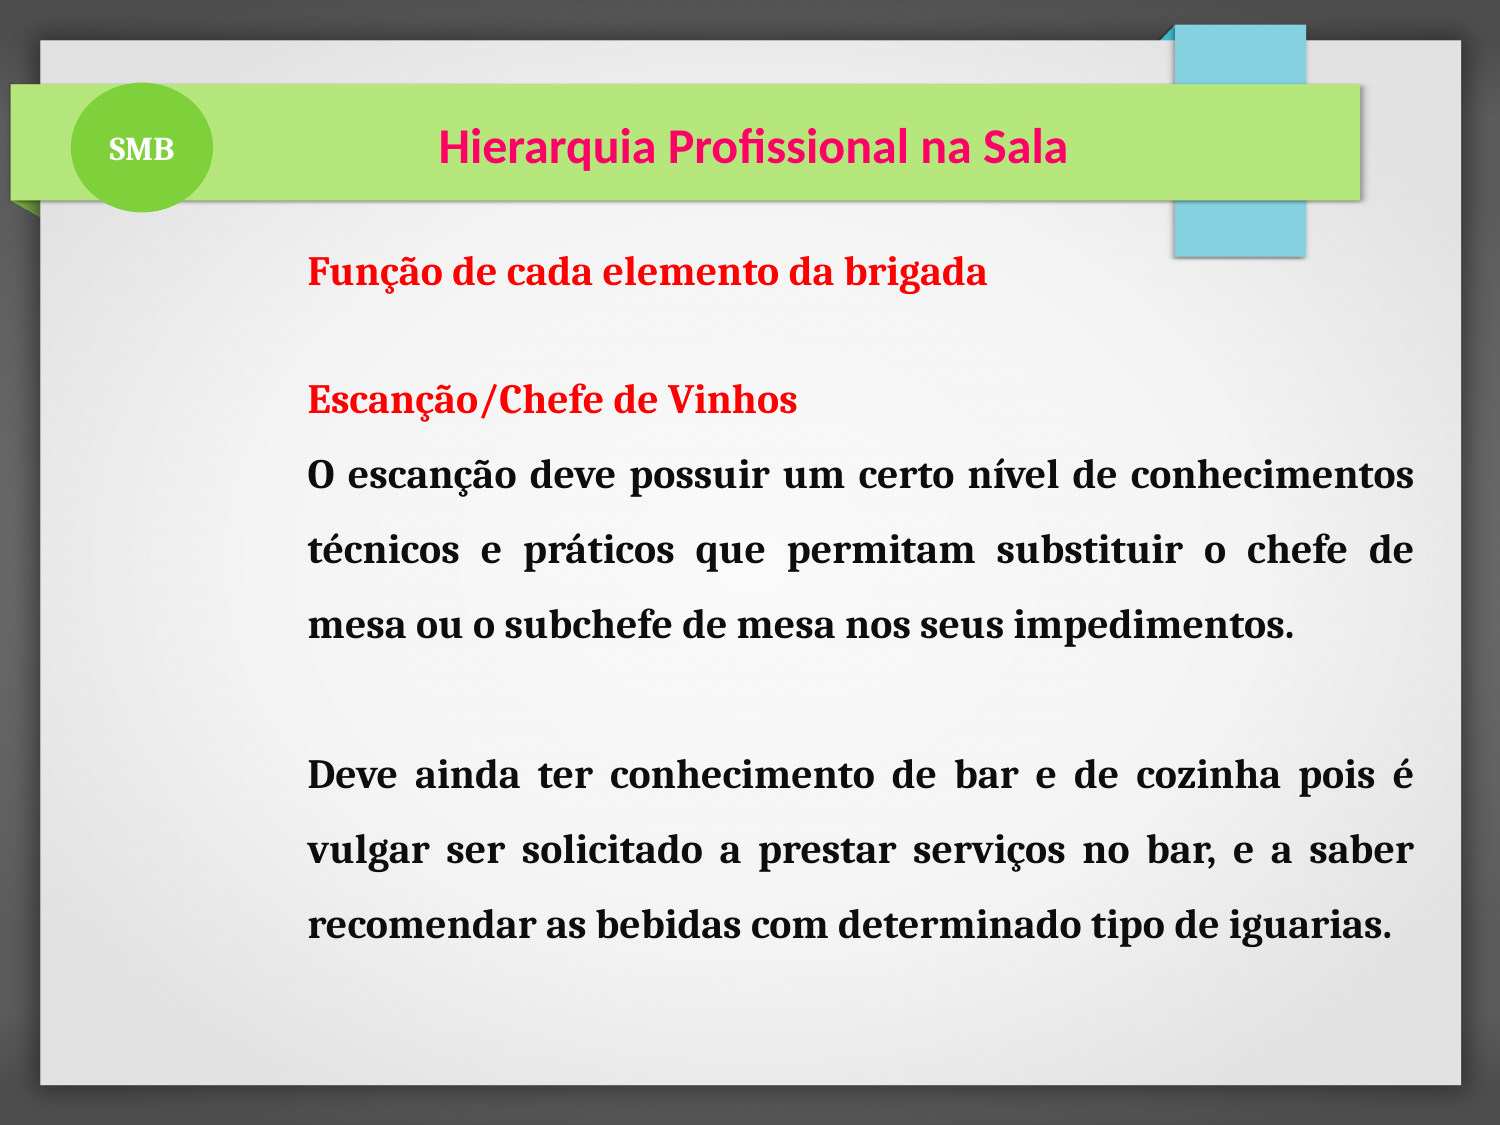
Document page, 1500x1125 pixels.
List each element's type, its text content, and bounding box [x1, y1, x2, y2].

text_box Hierarquia Profissional na Sala [221, 106, 1288, 182]
picture [0, 0, 1500, 1125]
text_box SMB [70, 82, 214, 213]
text_box Escanção/Chefe de Vinhos O escanção deve possuir um certo nível de conhecimentos técnicos e práticos que permitam substituir o chefe de mesa ou o subchefe de mesa nos seus impedimentos. Deve ainda ter conhecimento de bar e de cozinha pois é vulgar ser solicitado a prestar serviços no bar, e a saber recomendar as bebidas com determinado tipo de iguarias. [292, 339, 1430, 955]
text_box Função de cada elemento da brigada [292, 210, 1465, 301]
